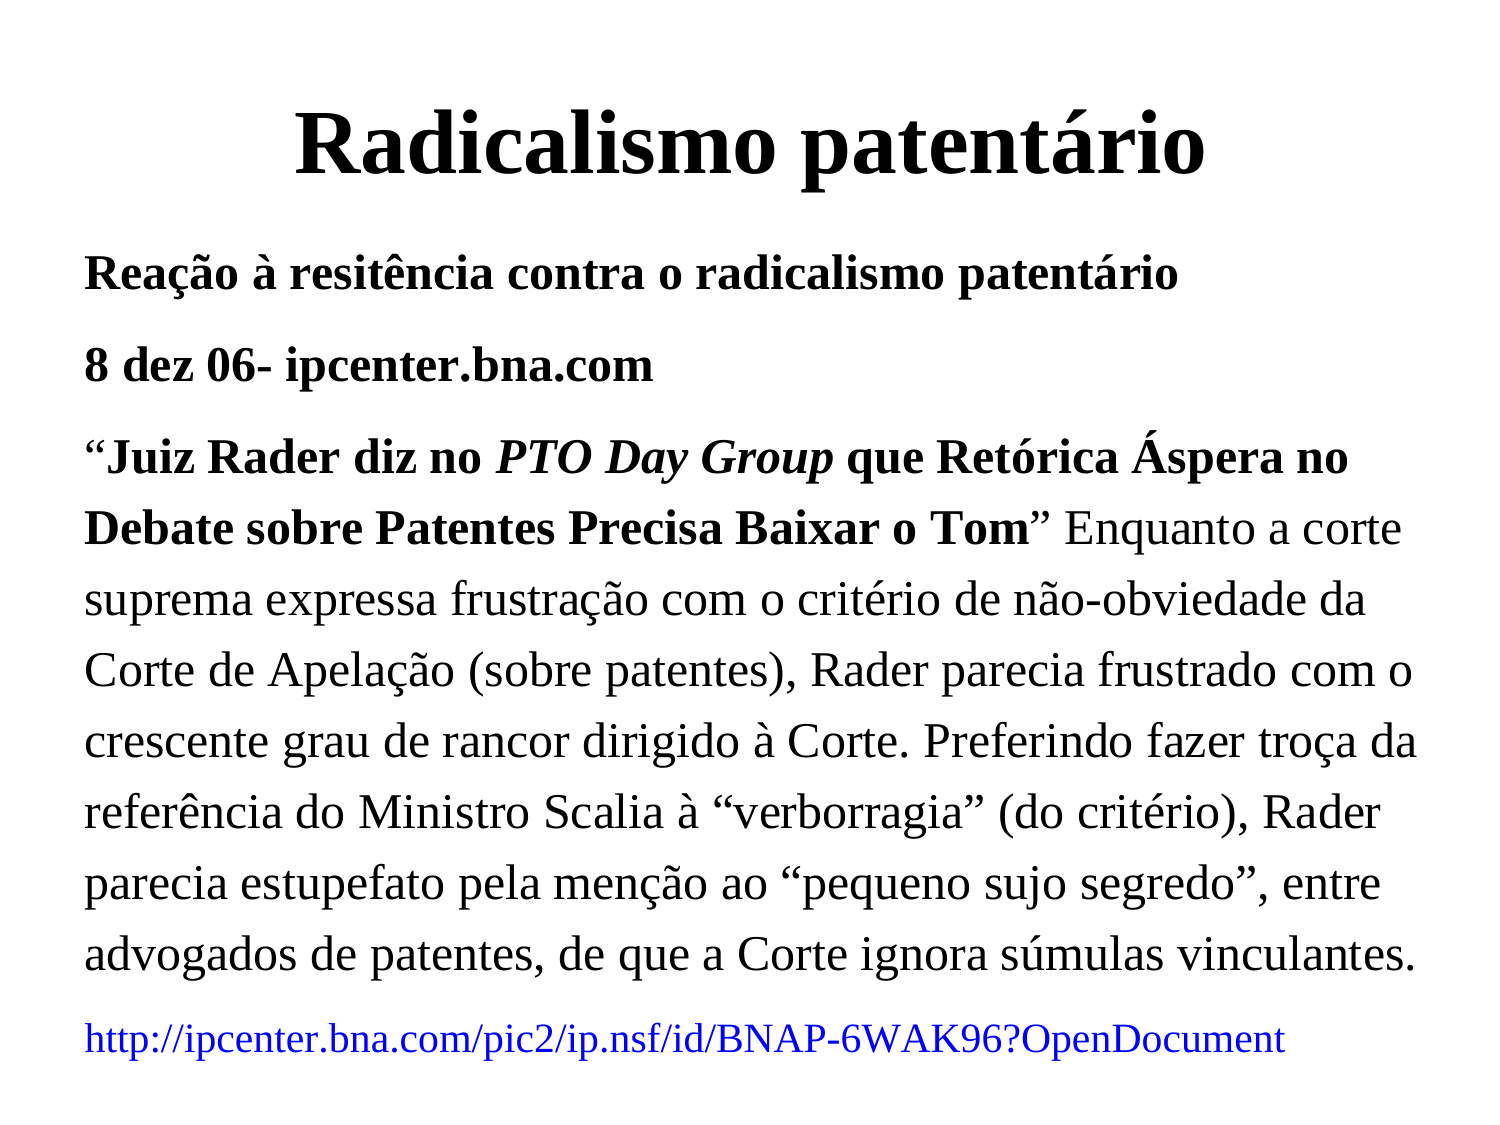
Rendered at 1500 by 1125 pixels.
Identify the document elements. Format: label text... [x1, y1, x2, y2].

title Radicalismo patentário [87, 62, 1416, 223]
text_box Reação à resitência contra o radicalismo patentário 8 dez 06- ipcenter.bna.com “Juiz Rader diz no PTO Day Group que Retórica Áspera no Debate sobre Patentes Precisa Baixar o Tom” Enquanto a corte suprema expressa frustração com o critério de não-obviedade da Corte de Apelação (sobre patentes), Rader parecia frustrado com o crescente grau de rancor dirigido à Corte. Preferindo fazer troça da referência do Ministro Scalia à “verborragia” (do critério), Rader parecia estupefato pela menção ao “pequeno sujo segredo”, entre advogados de patentes, de que a Corte ignora súmulas vinculantes. http://ipcenter.bna.com/pic2/ip.nsf/id/BNAP-6WAK96?OpenDocument [84, 229, 1421, 1044]
